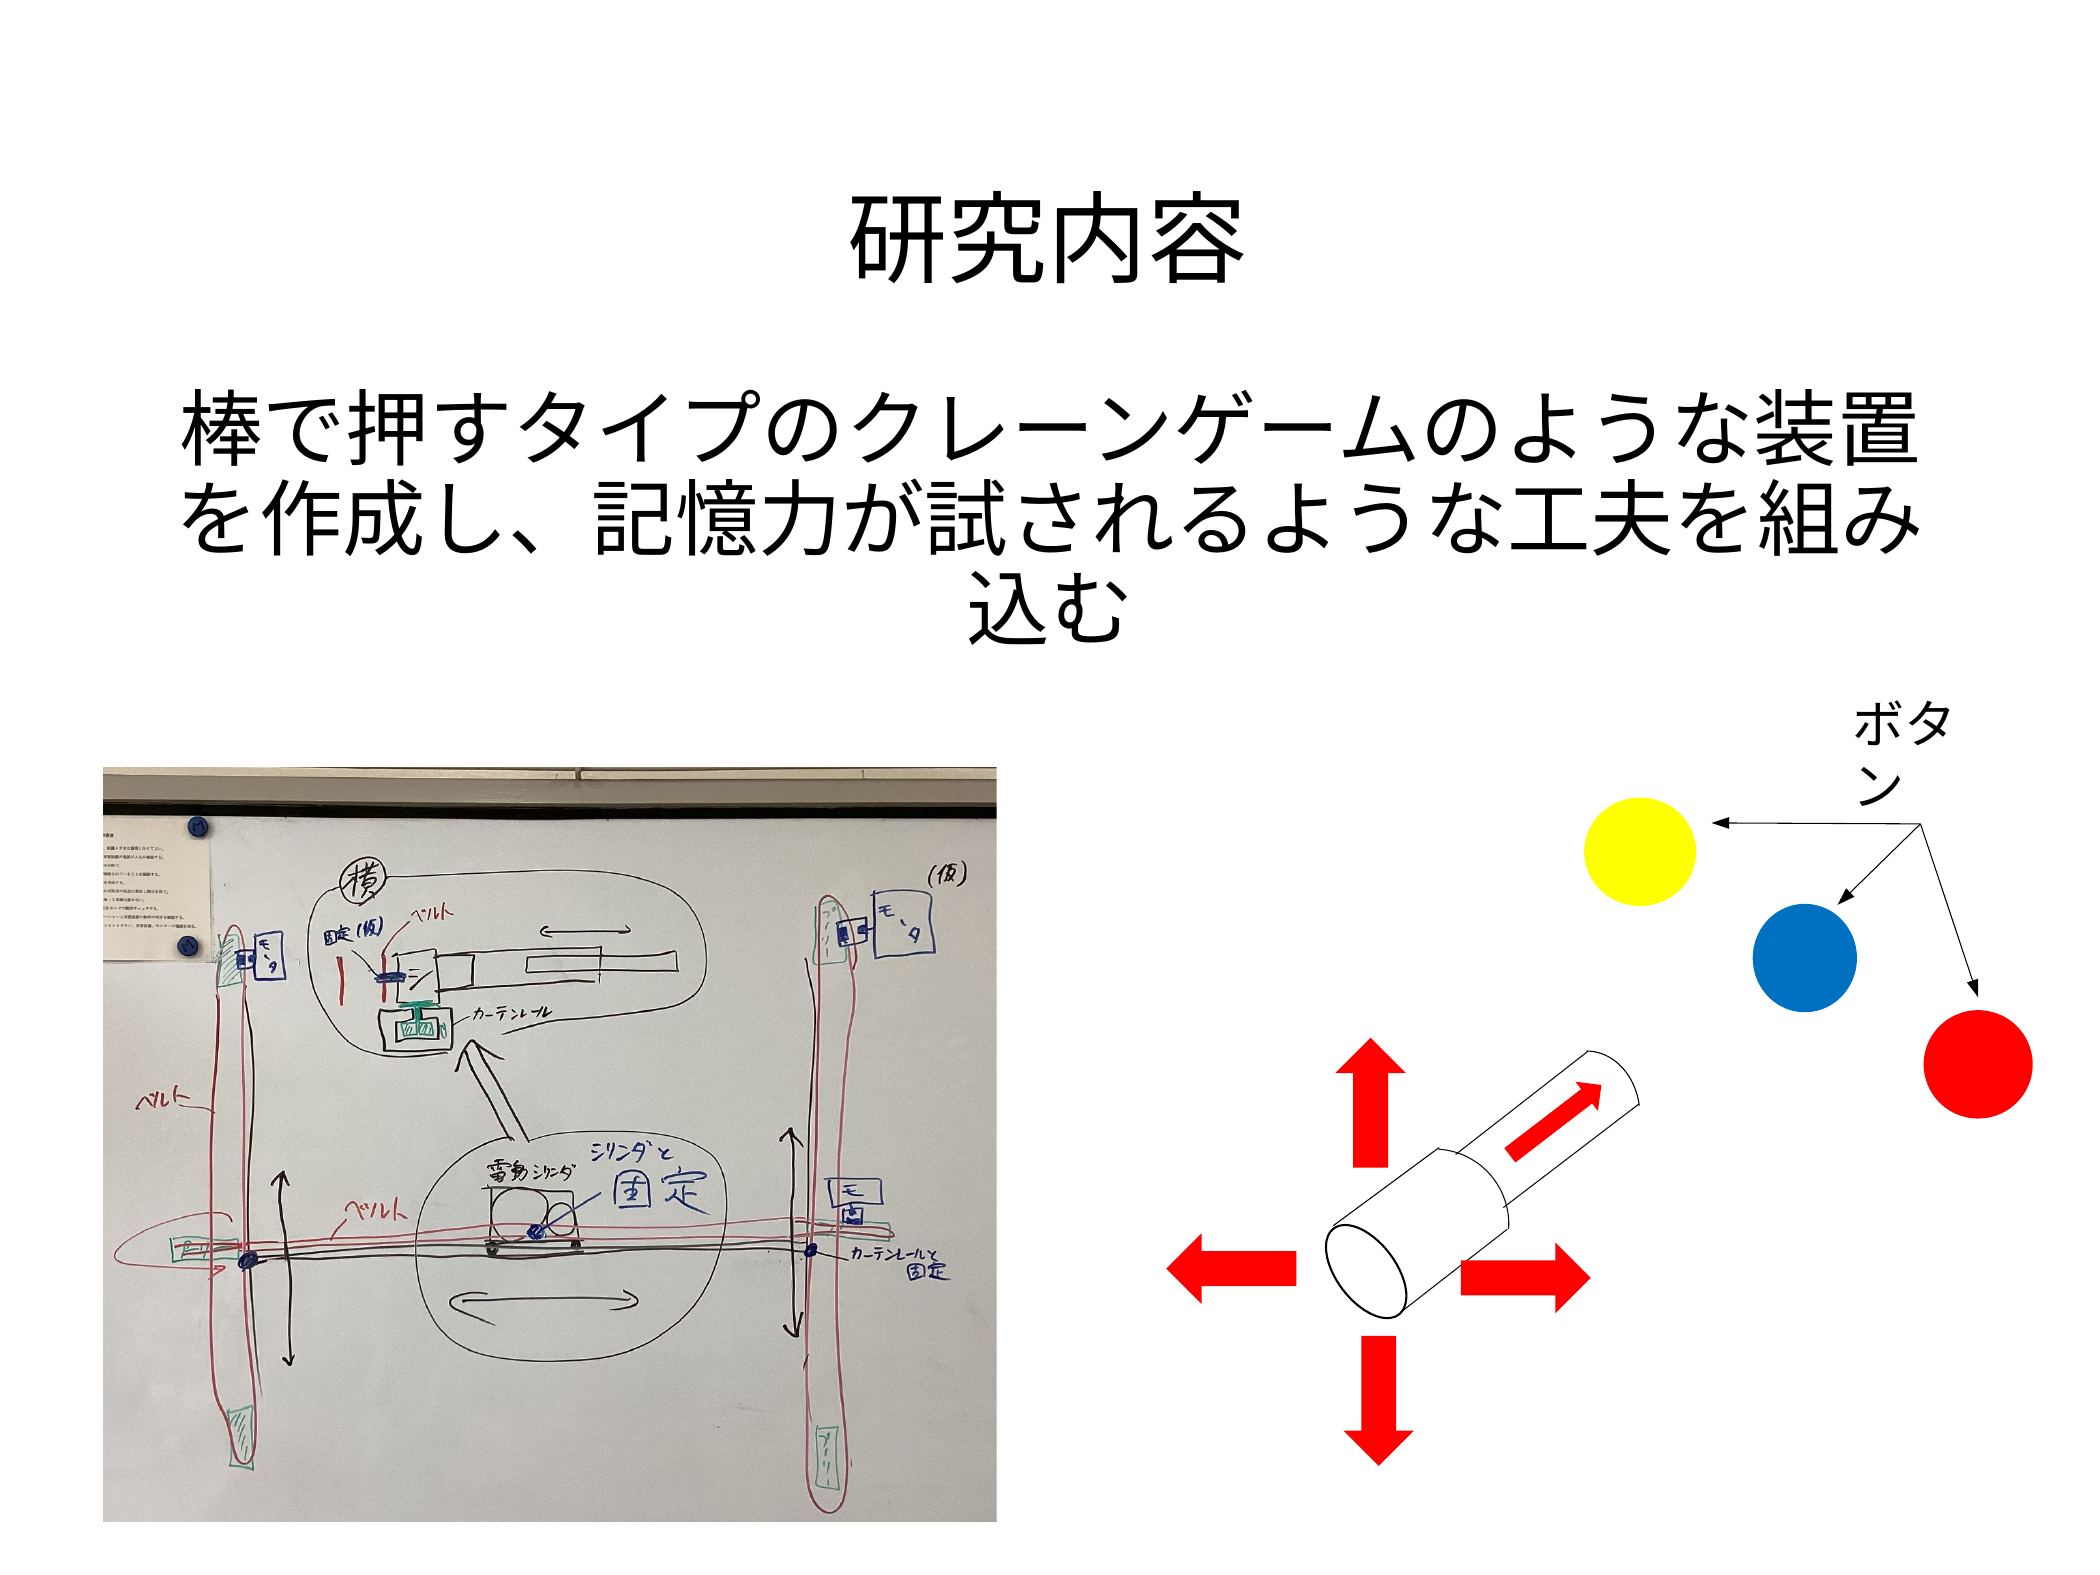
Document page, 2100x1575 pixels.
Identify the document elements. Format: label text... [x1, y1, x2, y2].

text_box [1753, 904, 1856, 1012]
text_box [1924, 1011, 2032, 1118]
text_box [1337, 1039, 1404, 1167]
text_box [1505, 1083, 1601, 1162]
title 研究内容 [832, 90, 1268, 380]
text_box ボタン [1837, 683, 2004, 763]
text_box [1585, 798, 1696, 905]
picture [103, 767, 997, 1522]
text_box [1461, 1245, 1590, 1311]
list 棒で押すタイプのクレーンゲームのような装置を作成し、記憶力が試されるような工夫を組み込む [144, 380, 1956, 1380]
text_box [1167, 1235, 1296, 1302]
text_box [1345, 1336, 1412, 1465]
text_box [1326, 1225, 1407, 1319]
